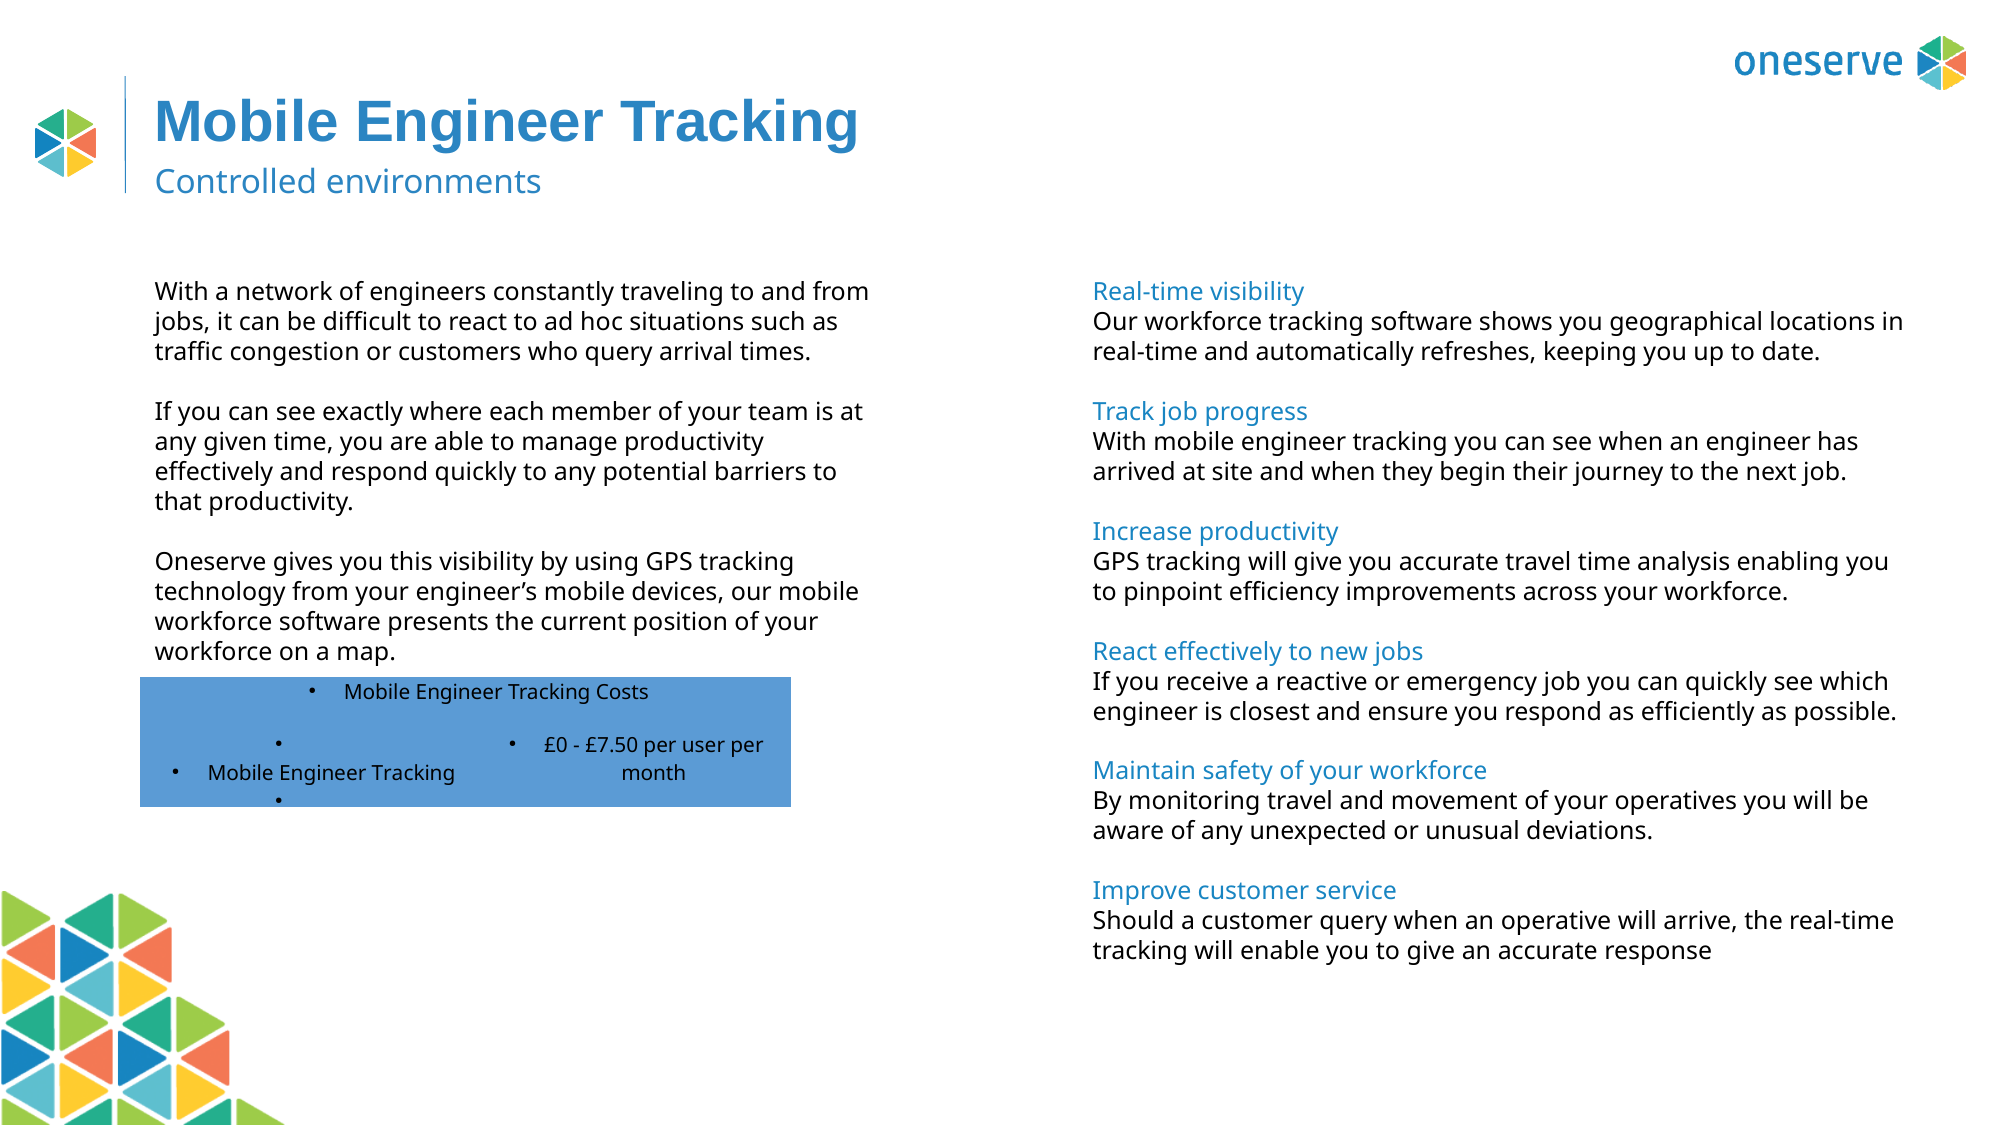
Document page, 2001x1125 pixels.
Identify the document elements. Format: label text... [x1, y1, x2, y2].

table_cell £0 - £7.50 per user per month [481, 730, 791, 807]
picture [35, 109, 96, 177]
table_cell Mobile Engineer Tracking [140, 730, 481, 807]
text_box Controlled environments [139, 152, 1150, 209]
text_box Mobile Engineer Tracking [139, 75, 1066, 152]
table_header Mobile Engineer Tracking Costs [140, 677, 791, 730]
text_box With a network of engineers constantly traveling to and from jobs, it can be difficult to react to ad hoc situations such as traffic congestion or customers who query arrival times. If you can see exactly where each member of your team is at any given time, you are able to manage productivity effectively and respond quickly to any potential barriers to that productivity. Oneserve gives you this visibility by using GPS tracking technology from your engineer’s mobile devices, our mobile workforce software presents the current position of your workforce on a map. [139, 268, 901, 678]
text_box Real-time visibility Our workforce tracking software shows you geographical locations in real-time and automatically refreshes, keeping you up to date. Track job progress With mobile engineer tracking you can see when an engineer has arrived at site and when they begin their journey to the next job. Increase productivity GPS tracking will give you accurate travel time analysis enabling you to pinpoint efficiency improvements across your workforce. React effectively to new jobs If you receive a reactive or emergency job you can quickly see which engineer is closest and ensure you respond as efficiently as possible. Maintain safety of your workforce By monitoring travel and movement of your operatives you will be aware of any unexpected or unusual deviations. Improve customer service Should a customer query when an operative will arrive, the real-time tracking will enable you to give an accurate response. [1077, 268, 1922, 1041]
